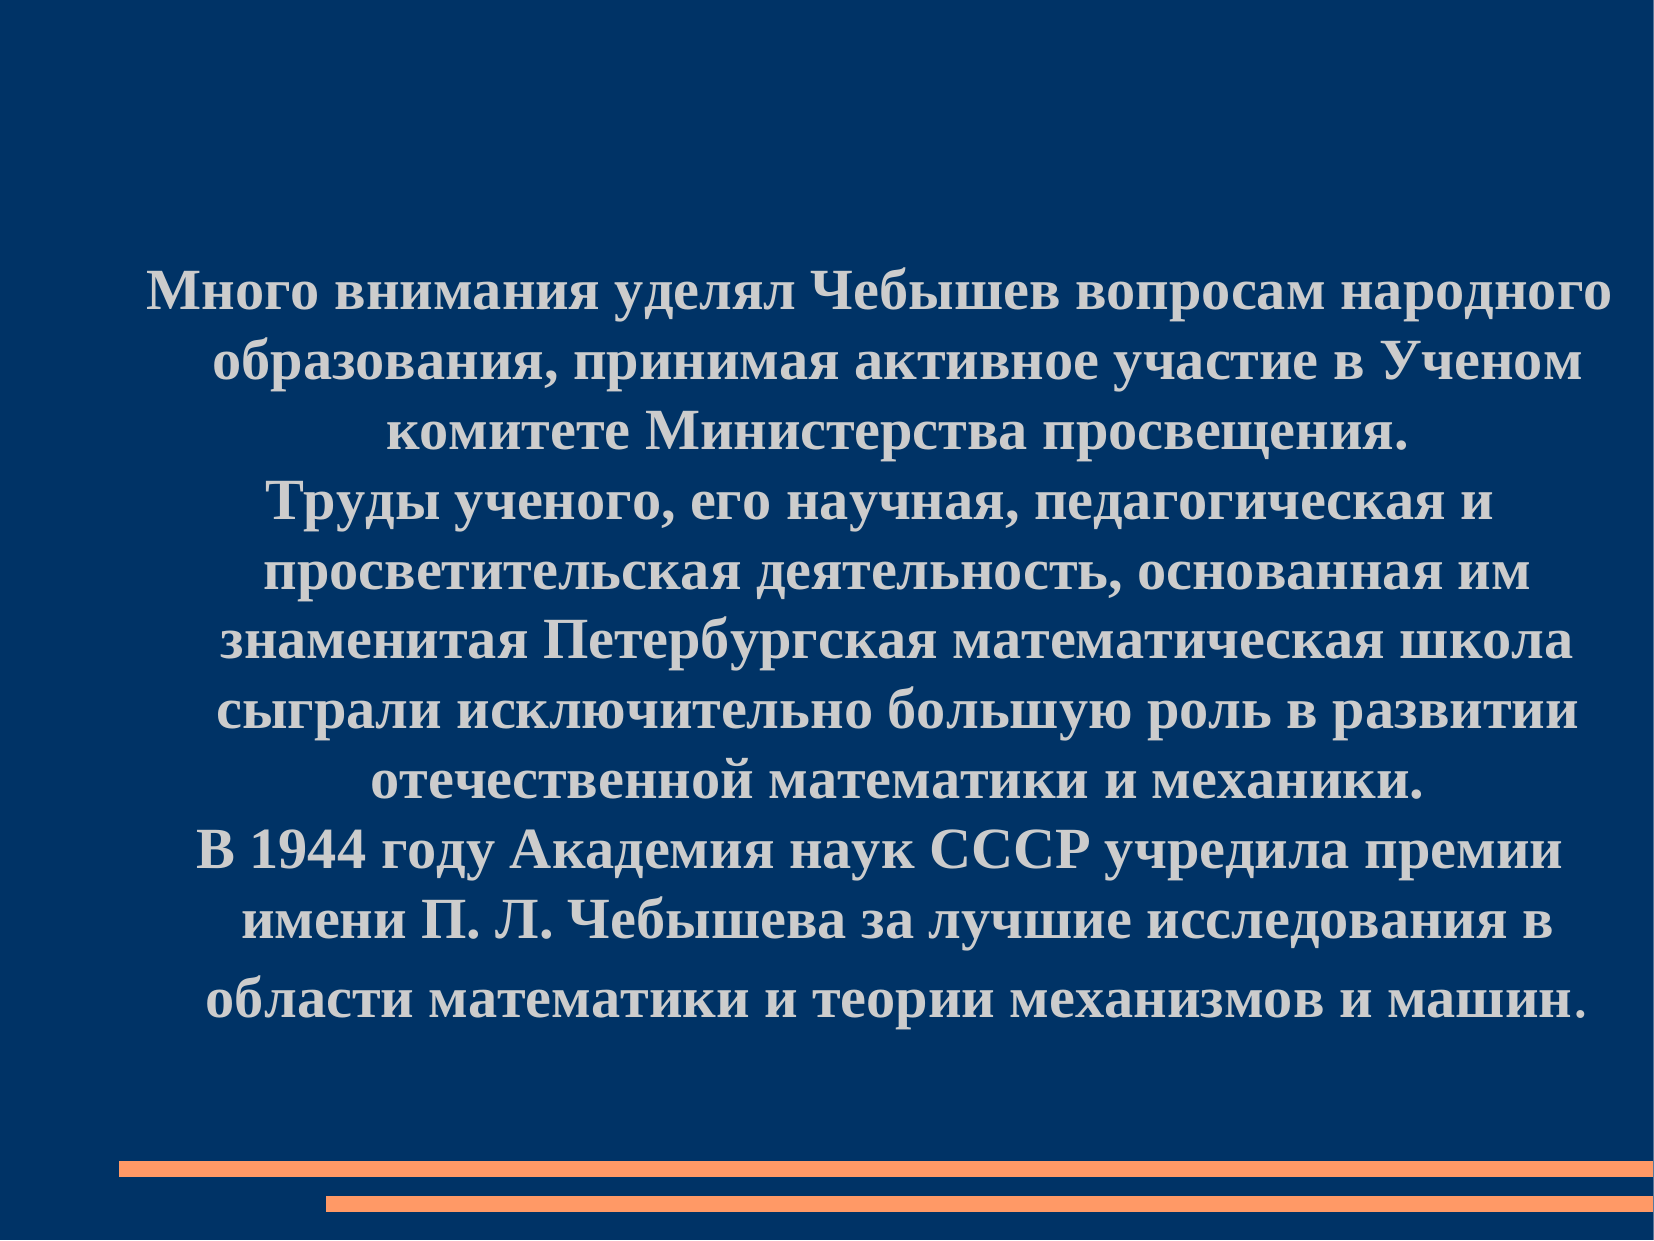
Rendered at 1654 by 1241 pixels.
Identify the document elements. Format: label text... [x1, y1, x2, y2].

subtitle Много внимания уделял Чебышев вопросам народного образования, принимая активное участие в Ученом комитете Министерства просвещения. Труды ученого, его научная, педагогическая и просветительская деятельность, основанная им знаменитая Петербургская математическая школа сыграли исключительно большую роль в развитии отечественной математики и механики. В 1944 году Академия наук СССР учредила премии имени П. Л. Чебышева за лучшие исследования в области математики и теории механизмов и машин. [0, 41, 1654, 1241]
